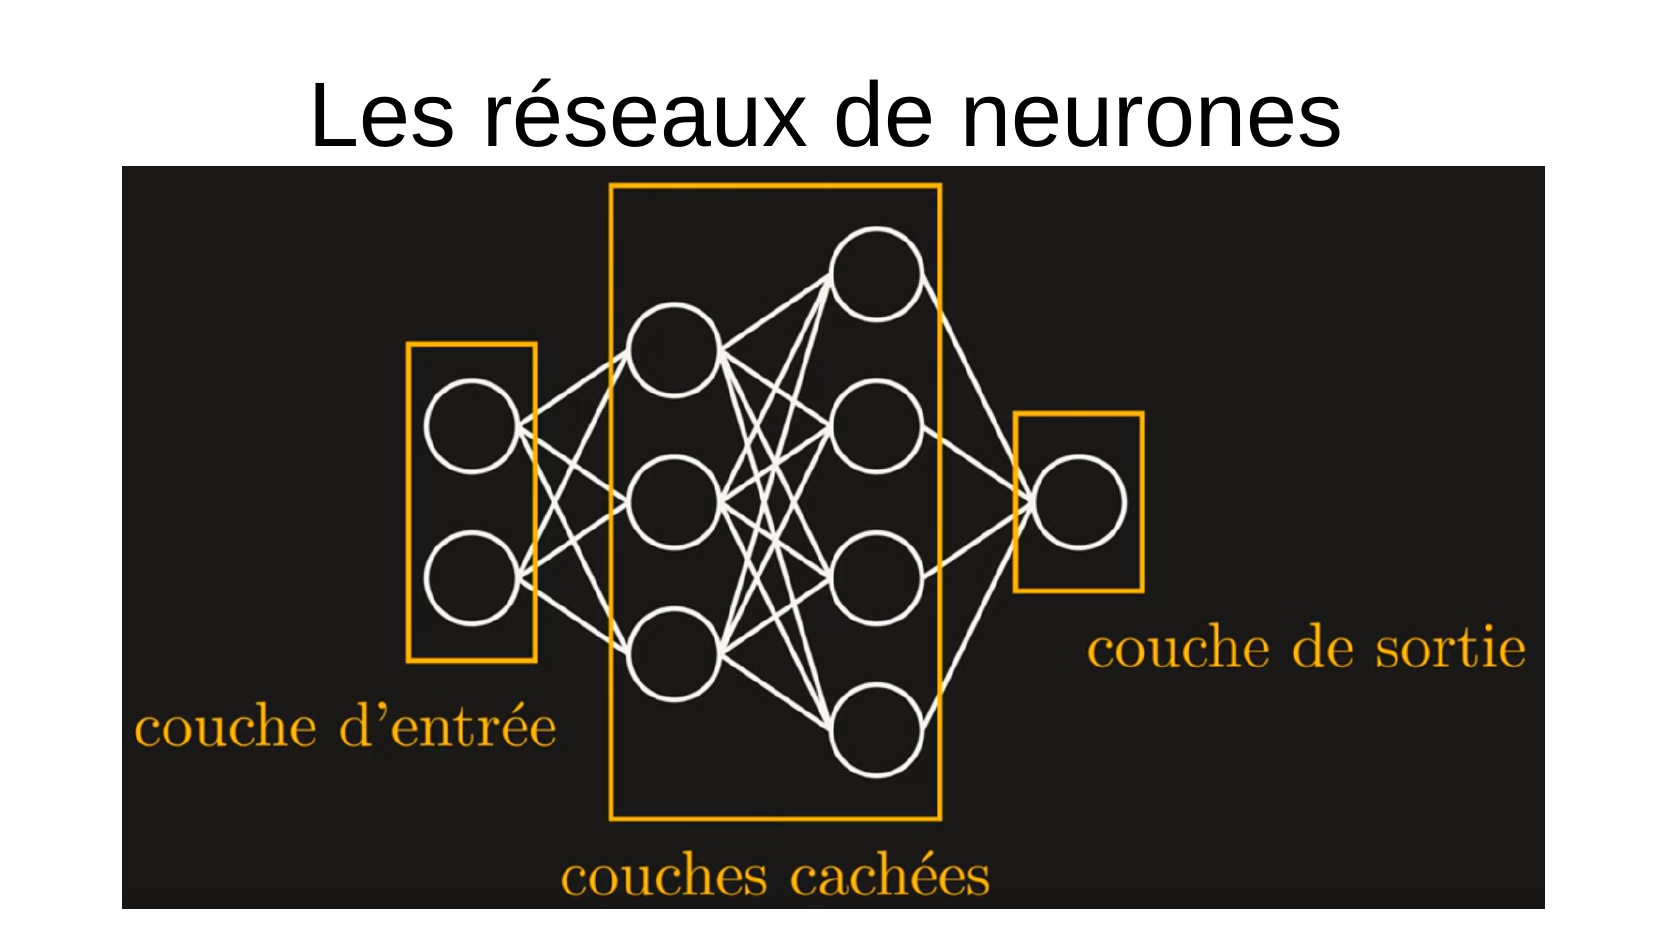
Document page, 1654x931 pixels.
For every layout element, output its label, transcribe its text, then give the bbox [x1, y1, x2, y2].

title Les réseaux de neurones [82, 37, 1571, 193]
picture [122, 166, 1545, 909]
